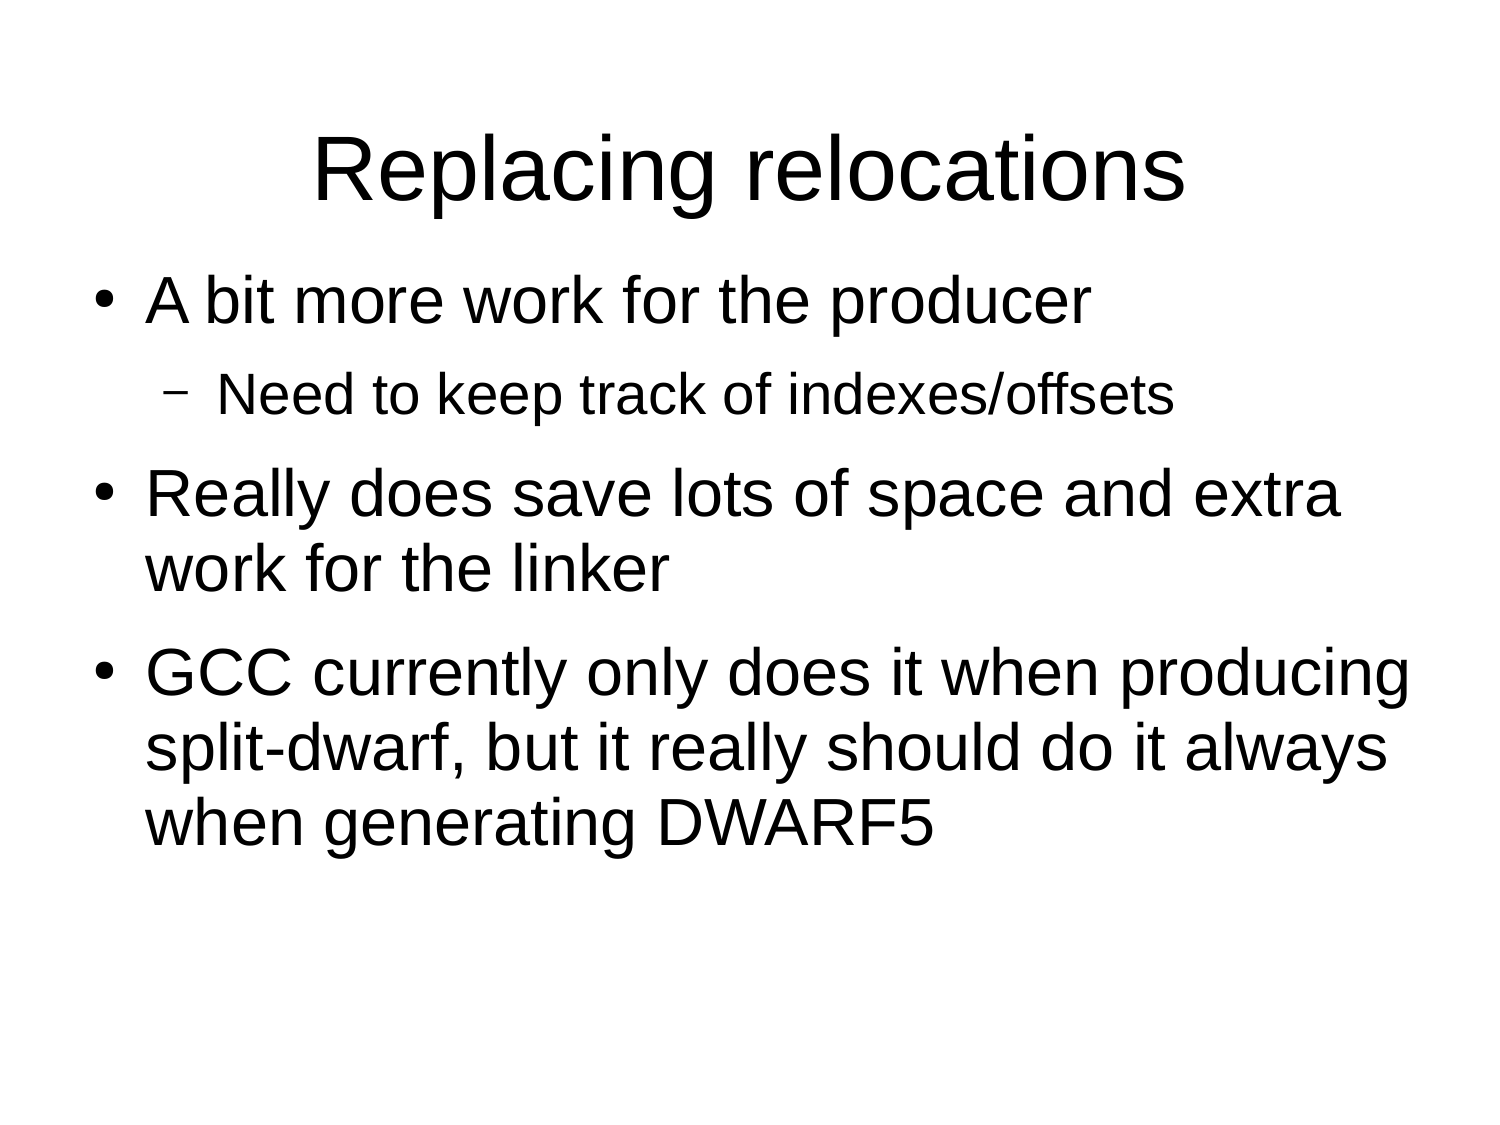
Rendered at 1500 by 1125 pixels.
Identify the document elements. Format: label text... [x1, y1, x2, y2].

list A bit more work for the producer Need to keep track of indexes/offsets Really does save lots of space and extra work for the linker GCC currently only does it when producing split-dwarf, but it really should do it always when generating DWARF5 [75, 263, 1425, 916]
title Replacing relocations [103, 59, 1397, 263]
